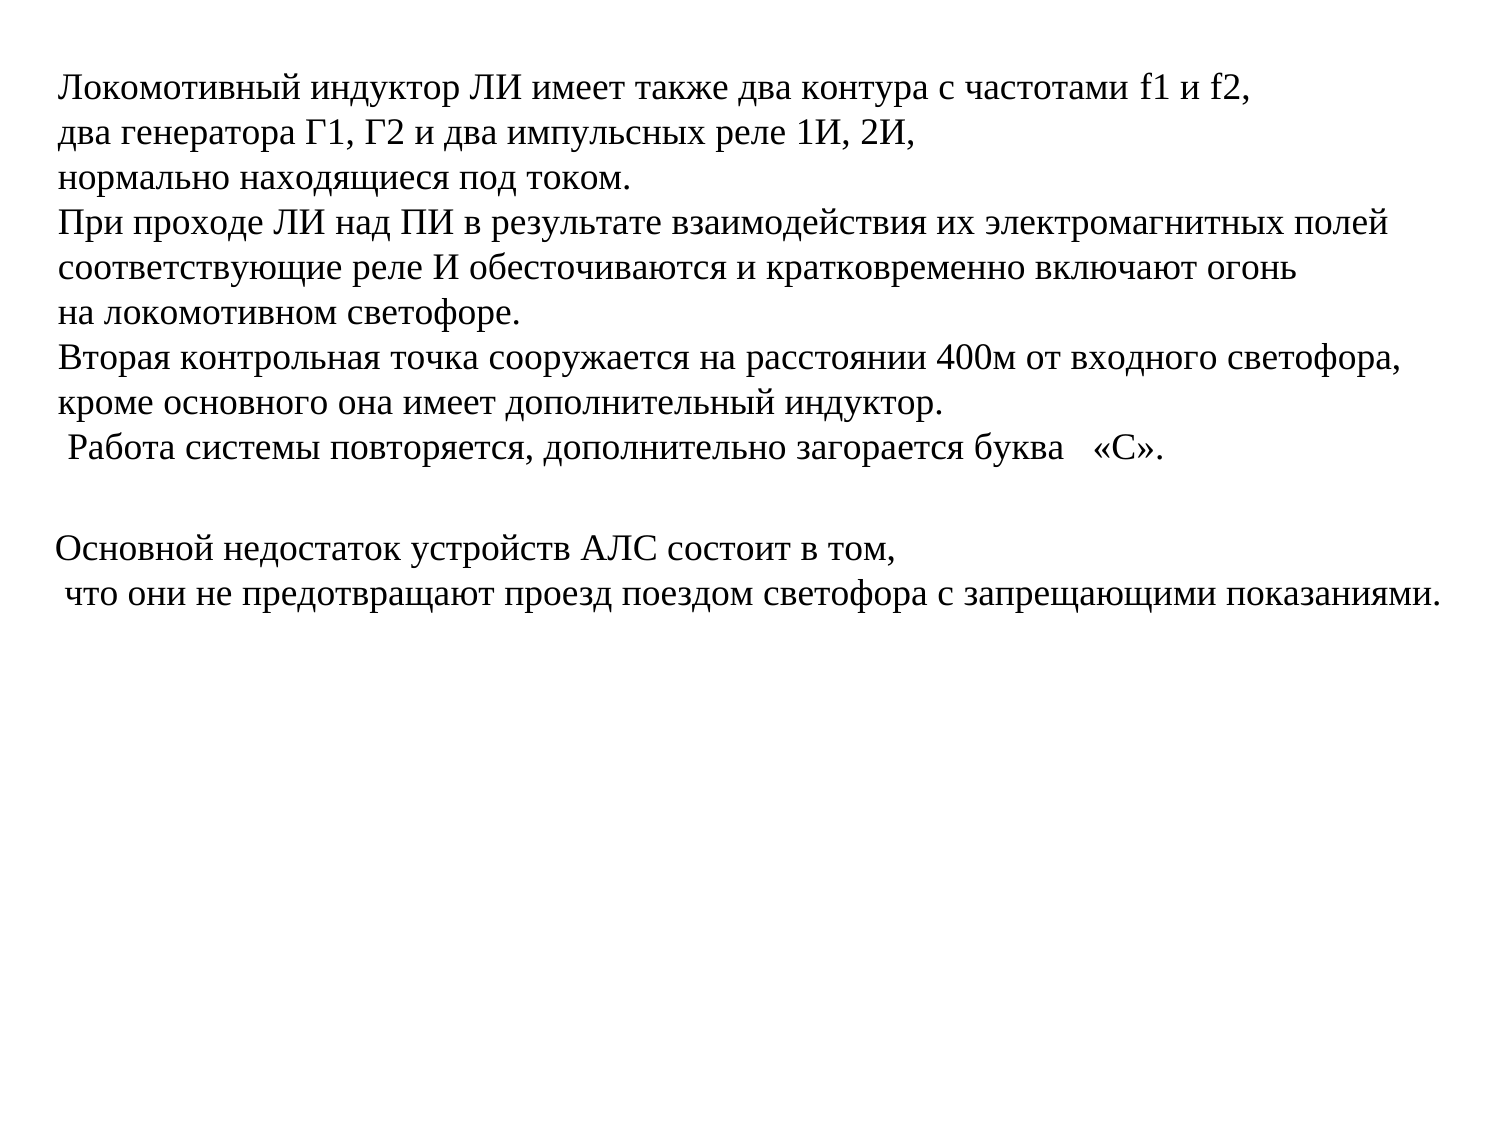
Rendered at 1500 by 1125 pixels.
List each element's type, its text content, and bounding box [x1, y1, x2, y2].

text_box Локомотивный индуктор ЛИ имеет также два контура с частотами f1 и f2, два генератора Г1, Г2 и два импульсных реле 1И, 2И, нормально находящиеся под током. При проходе ЛИ над ПИ в результате взаимодействия их электромагнитных полей соответствующие реле И обесточиваются и кратковременно включают огонь на локомотивном светофоре. Вторая контрольная точка сооружается на расстоянии 400м от входного светофора, кроме основного она имеет дополнительный индуктор. Работа системы повторяется, дополнительно загорается буква «С». [43, 54, 1428, 476]
text_box Основной недостаток устройств АЛС состоит в том, что они не предотвращают проезд поездом светофора с запрещающими показаниями. [40, 515, 1468, 621]
